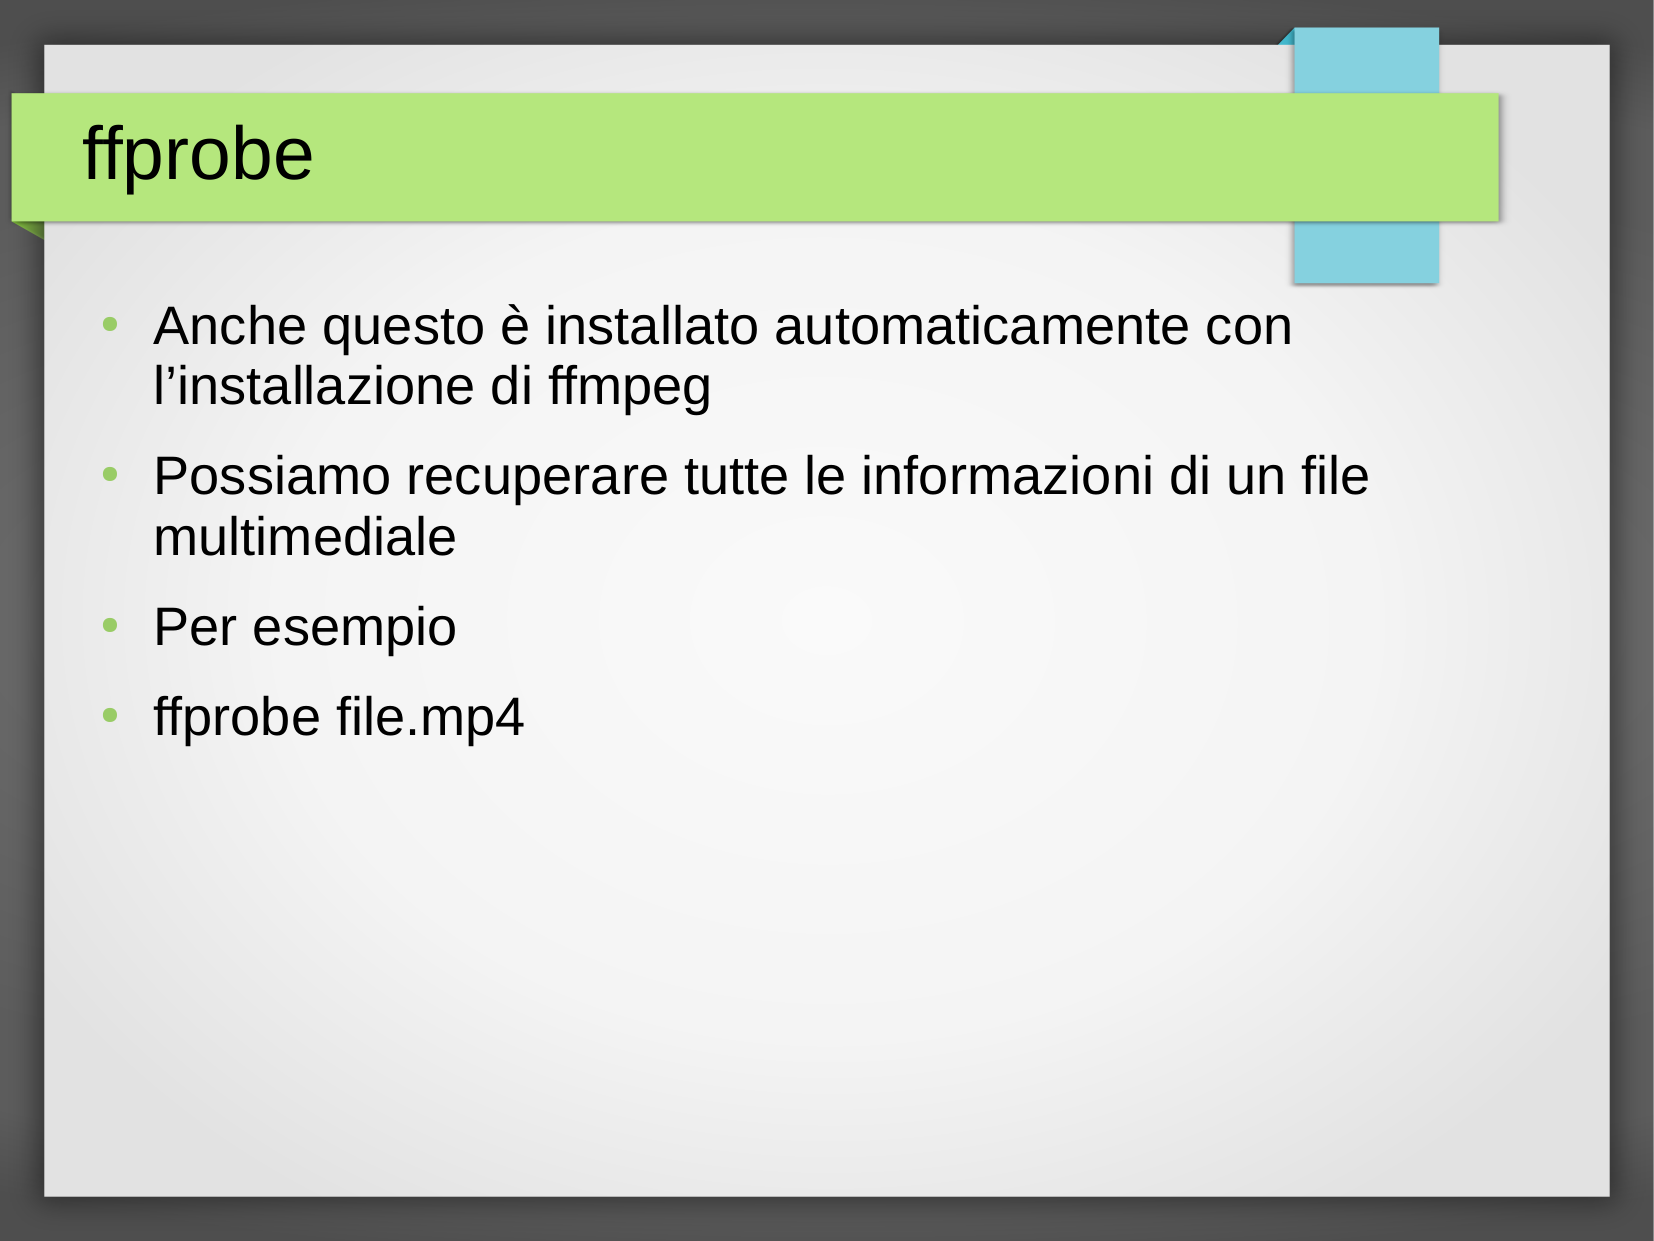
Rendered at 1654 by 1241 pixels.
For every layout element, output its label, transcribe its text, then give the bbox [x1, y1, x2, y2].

list Anche questo è installato automaticamente con l’installazione di ffmpeg Possiamo recuperare tutte le informazioni di un file multimediale Per esempio ffprobe file.mp4 [82, 295, 1571, 1015]
title ffprobe [82, 94, 1264, 213]
picture [0, 0, 1654, 1241]
